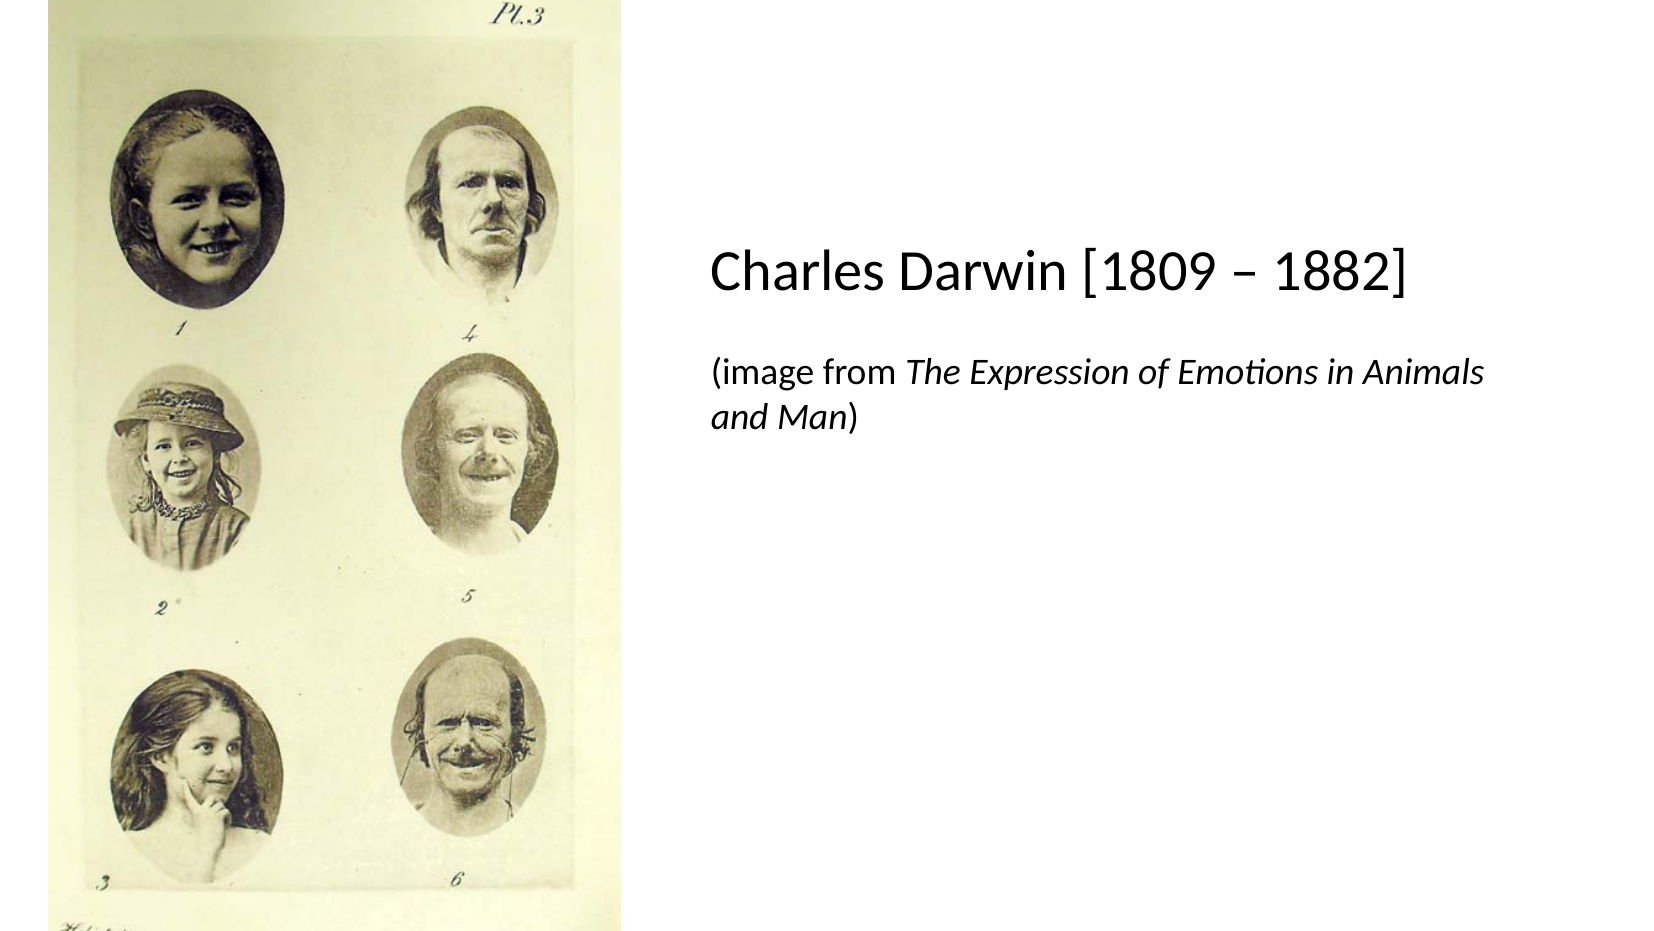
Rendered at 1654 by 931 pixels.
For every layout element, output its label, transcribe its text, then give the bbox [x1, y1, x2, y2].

text_box Charles Darwin [1809 – 1882] (image from The Expression of Emotions in Animals and Man) [696, 225, 1522, 490]
picture [48, 0, 621, 931]
